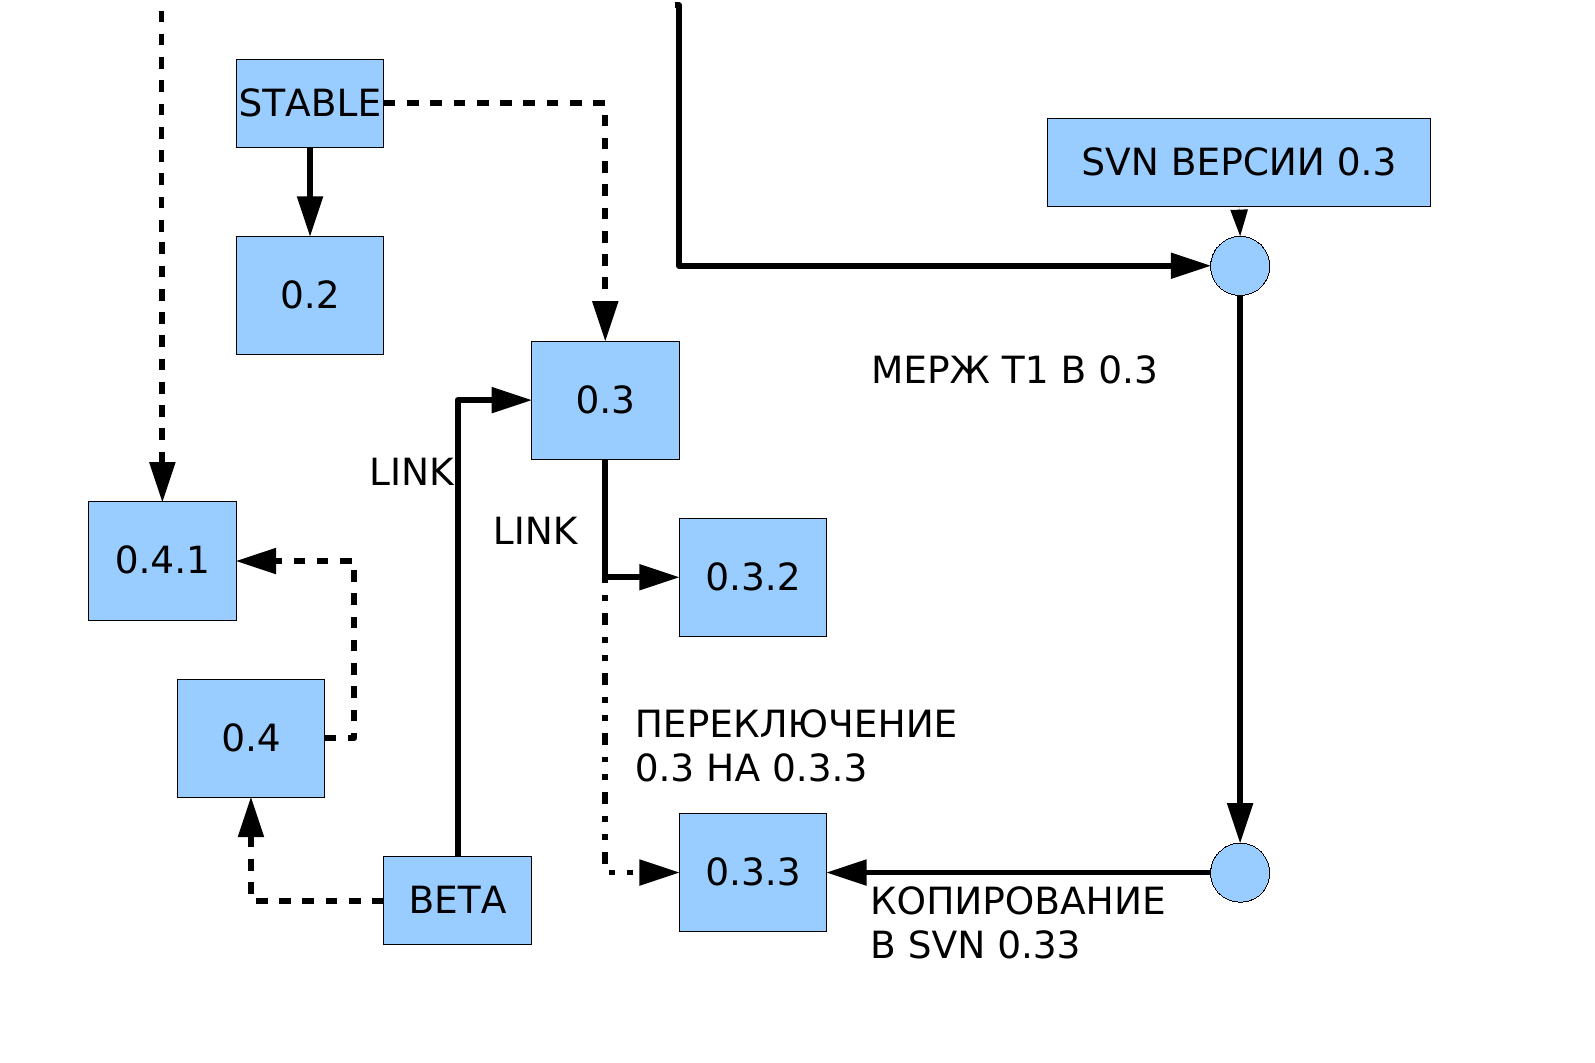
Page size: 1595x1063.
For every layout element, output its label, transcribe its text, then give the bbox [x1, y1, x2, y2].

text_box [1210, 236, 1270, 296]
text_box [1210, 843, 1270, 903]
text_box 0.2 [236, 236, 384, 355]
text_box LINK [478, 501, 591, 561]
text_box LINK [354, 442, 467, 502]
text_box 0.3.2 [679, 518, 827, 637]
text_box STABLE [236, 59, 384, 148]
text_box МЕРЖ Т1 В 0.3 [856, 341, 1172, 401]
text_box BETA [383, 856, 532, 945]
text_box 0.3 [531, 341, 680, 460]
text_box 0.3.3 [679, 813, 827, 932]
text_box 0.4.1 [88, 501, 237, 621]
text_box SVN ВЕРСИИ 0.3 [1047, 118, 1431, 207]
text_box КОПИРОВАНИЕ В SVN 0.33 [855, 872, 1182, 975]
text_box 0.4 [177, 679, 325, 798]
text_box ПЕРЕКЛЮЧЕНИЕ 0.3 НА 0.3.3 [620, 695, 973, 798]
